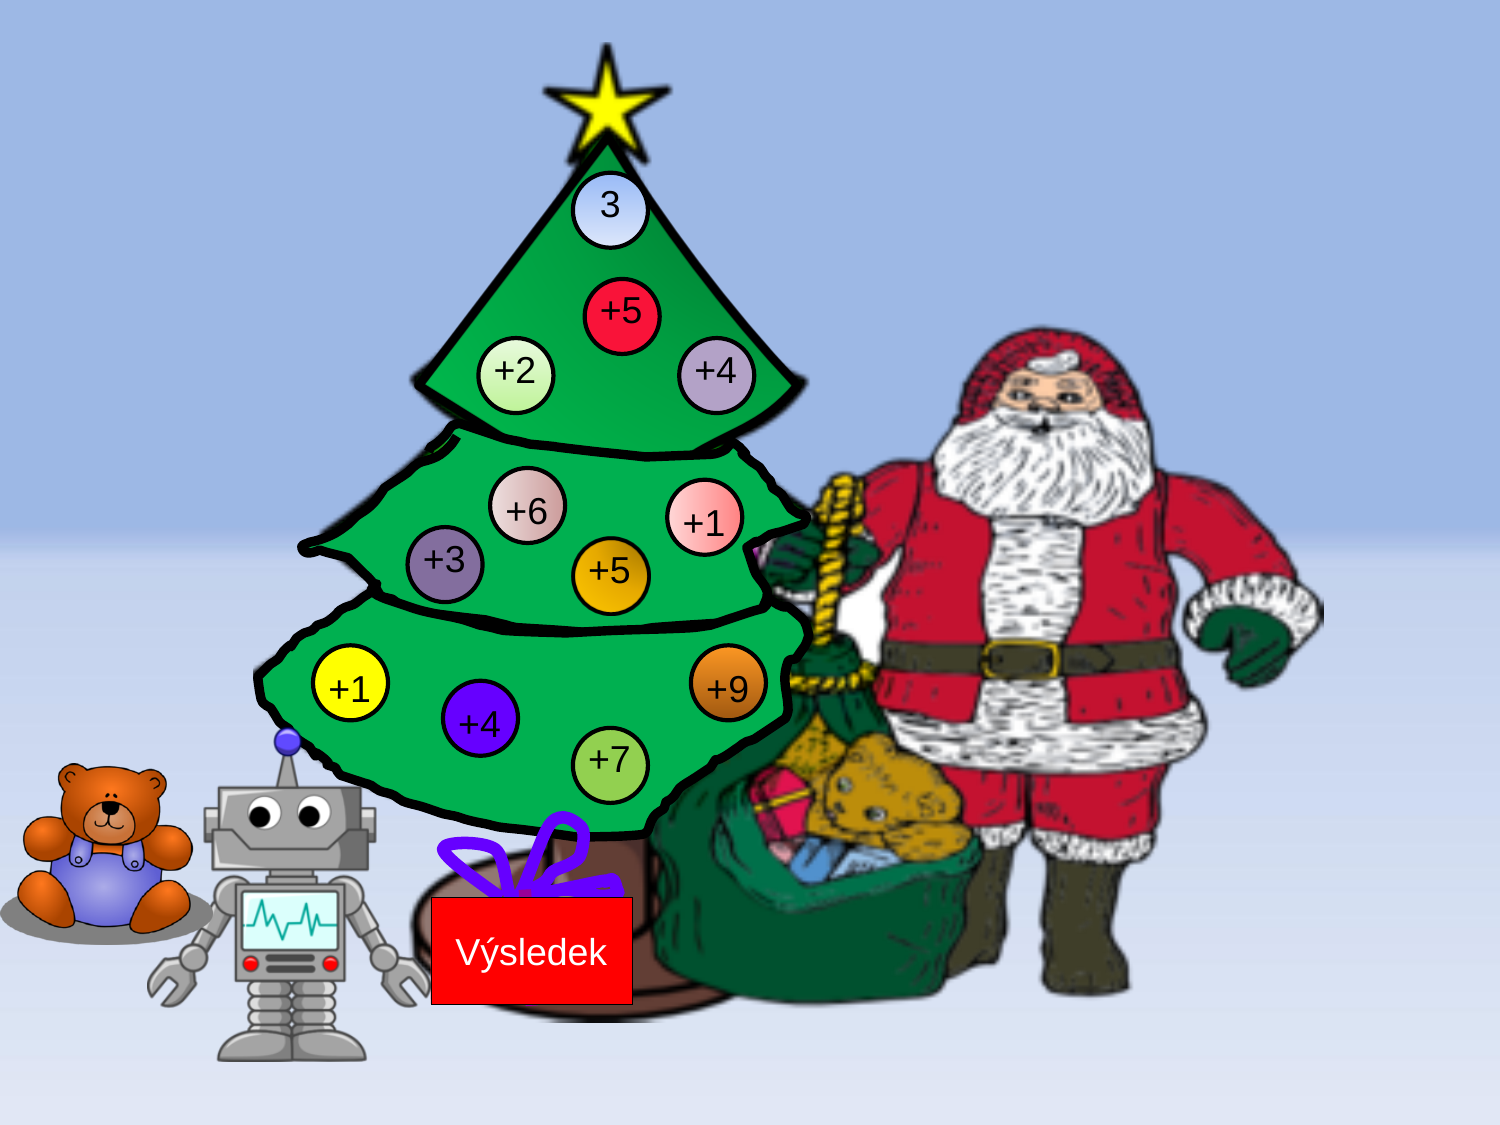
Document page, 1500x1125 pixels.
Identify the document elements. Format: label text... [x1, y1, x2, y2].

text_box +7 [573, 727, 646, 789]
text_box +1 [667, 491, 741, 553]
text_box [593, 340, 652, 354]
text_box +9 [691, 656, 764, 718]
text_box +5 [585, 278, 658, 340]
text_box 3 [585, 172, 636, 234]
text_box +5 [573, 538, 646, 600]
text_box +1 [313, 656, 386, 718]
text_box +3 [408, 527, 481, 588]
text_box [572, 182, 648, 248]
text_box +4 [443, 692, 516, 753]
text_box +4 [679, 337, 753, 399]
text_box Výsledek [431, 897, 632, 1004]
text_box [486, 399, 546, 414]
text_box [552, 824, 577, 838]
text_box [257, 423, 809, 837]
text_box +6 [490, 479, 564, 541]
text_box +2 [478, 337, 552, 399]
picture [0, 0, 1500, 1125]
text_box [687, 399, 746, 414]
